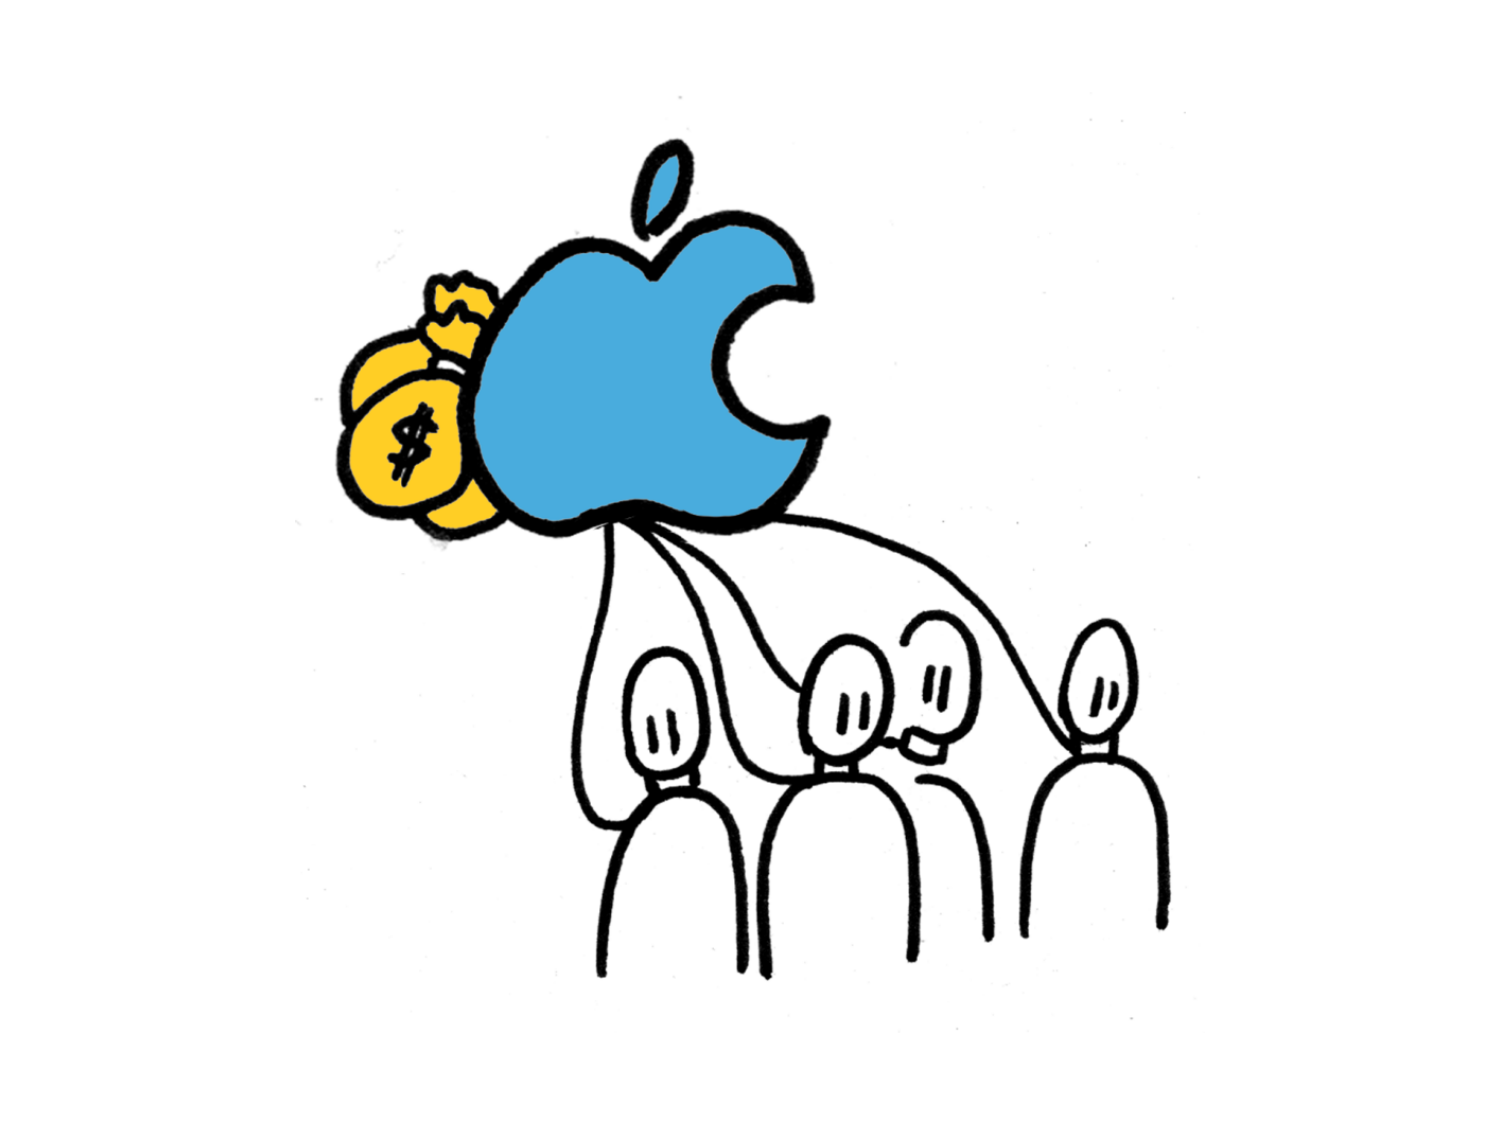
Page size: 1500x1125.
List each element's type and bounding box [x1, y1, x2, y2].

picture [295, 92, 1205, 1033]
